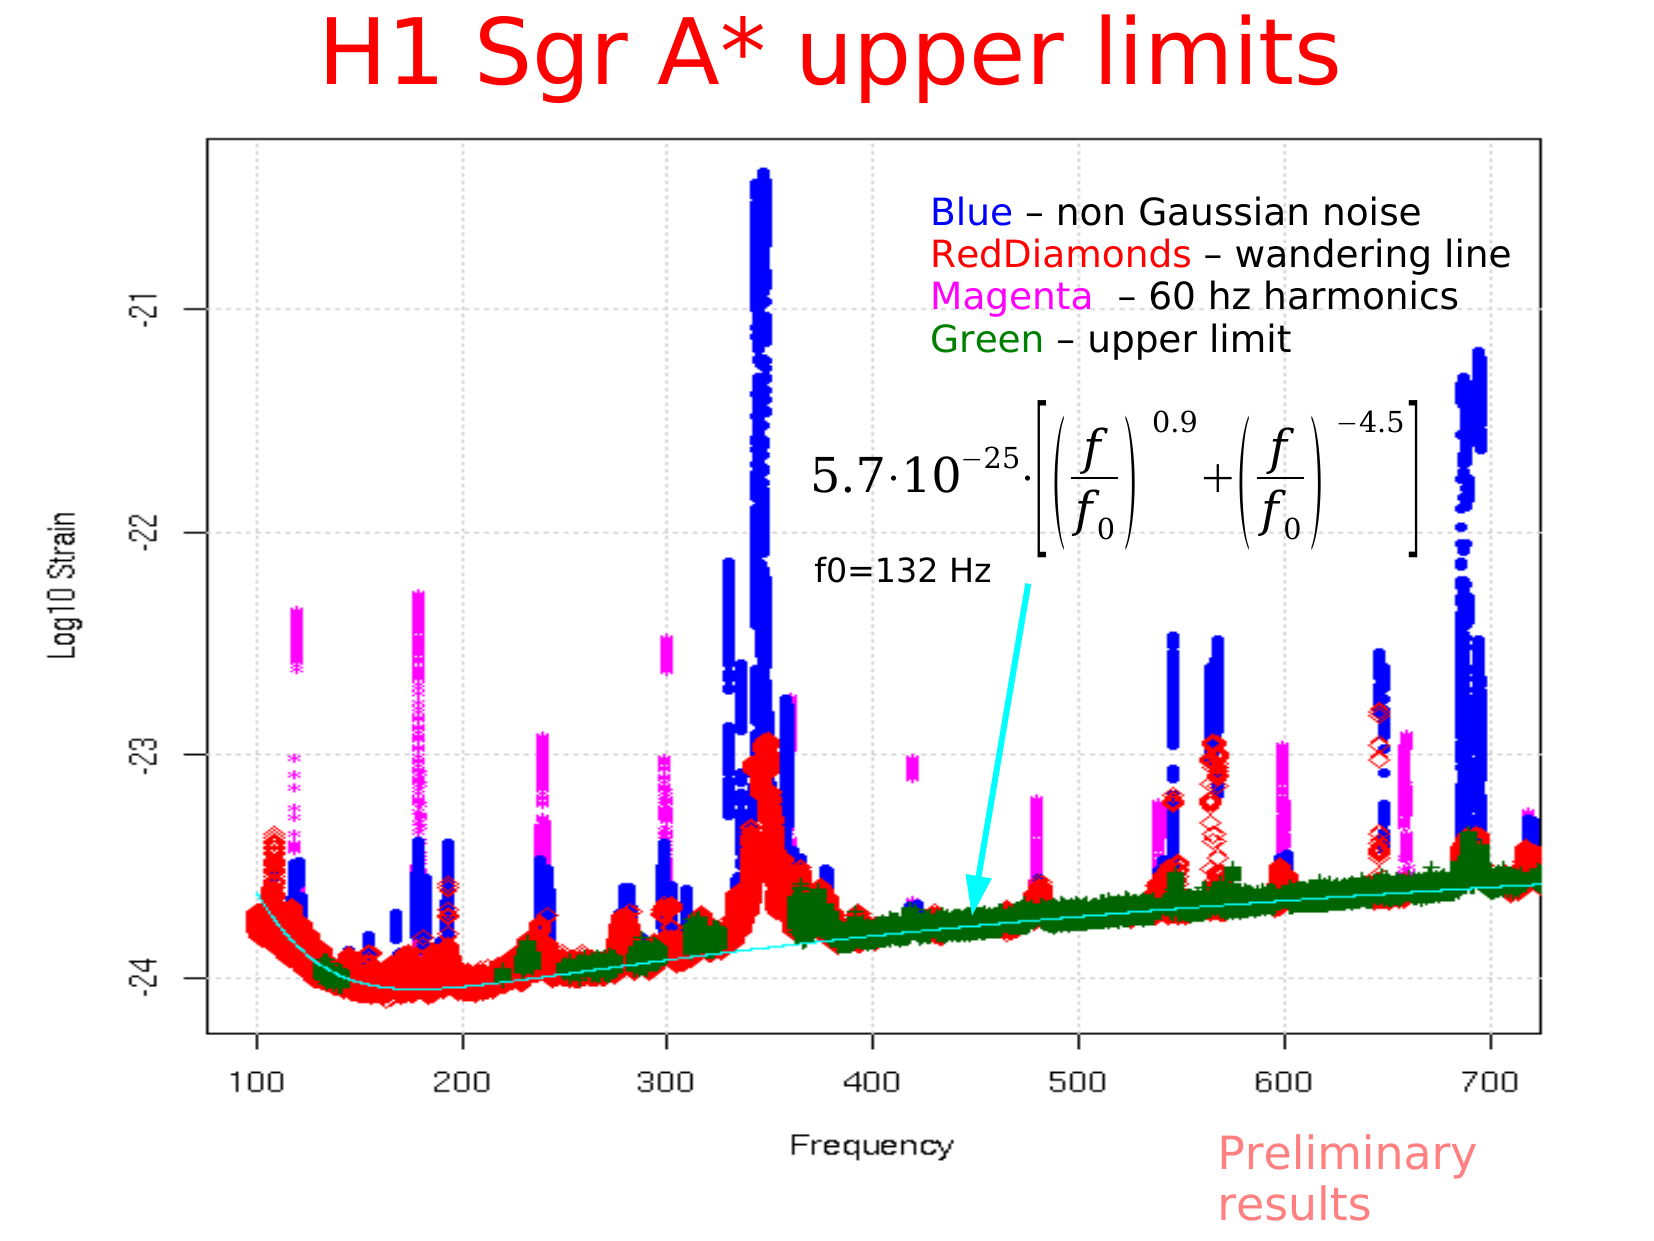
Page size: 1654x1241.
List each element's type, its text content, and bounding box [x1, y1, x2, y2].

picture [38, 11, 1627, 1195]
text_box Blue – non Gaussian noise RedDiamonds – wandering line Magenta – 60 hz harmonics Green – upper limit [903, 184, 1654, 370]
title H1 Sgr A* upper limits [125, 0, 1538, 118]
text_box Preliminary results [1202, 1120, 1654, 1241]
chart [804, 397, 1427, 560]
text_box f0=132 Hz [799, 545, 1020, 600]
